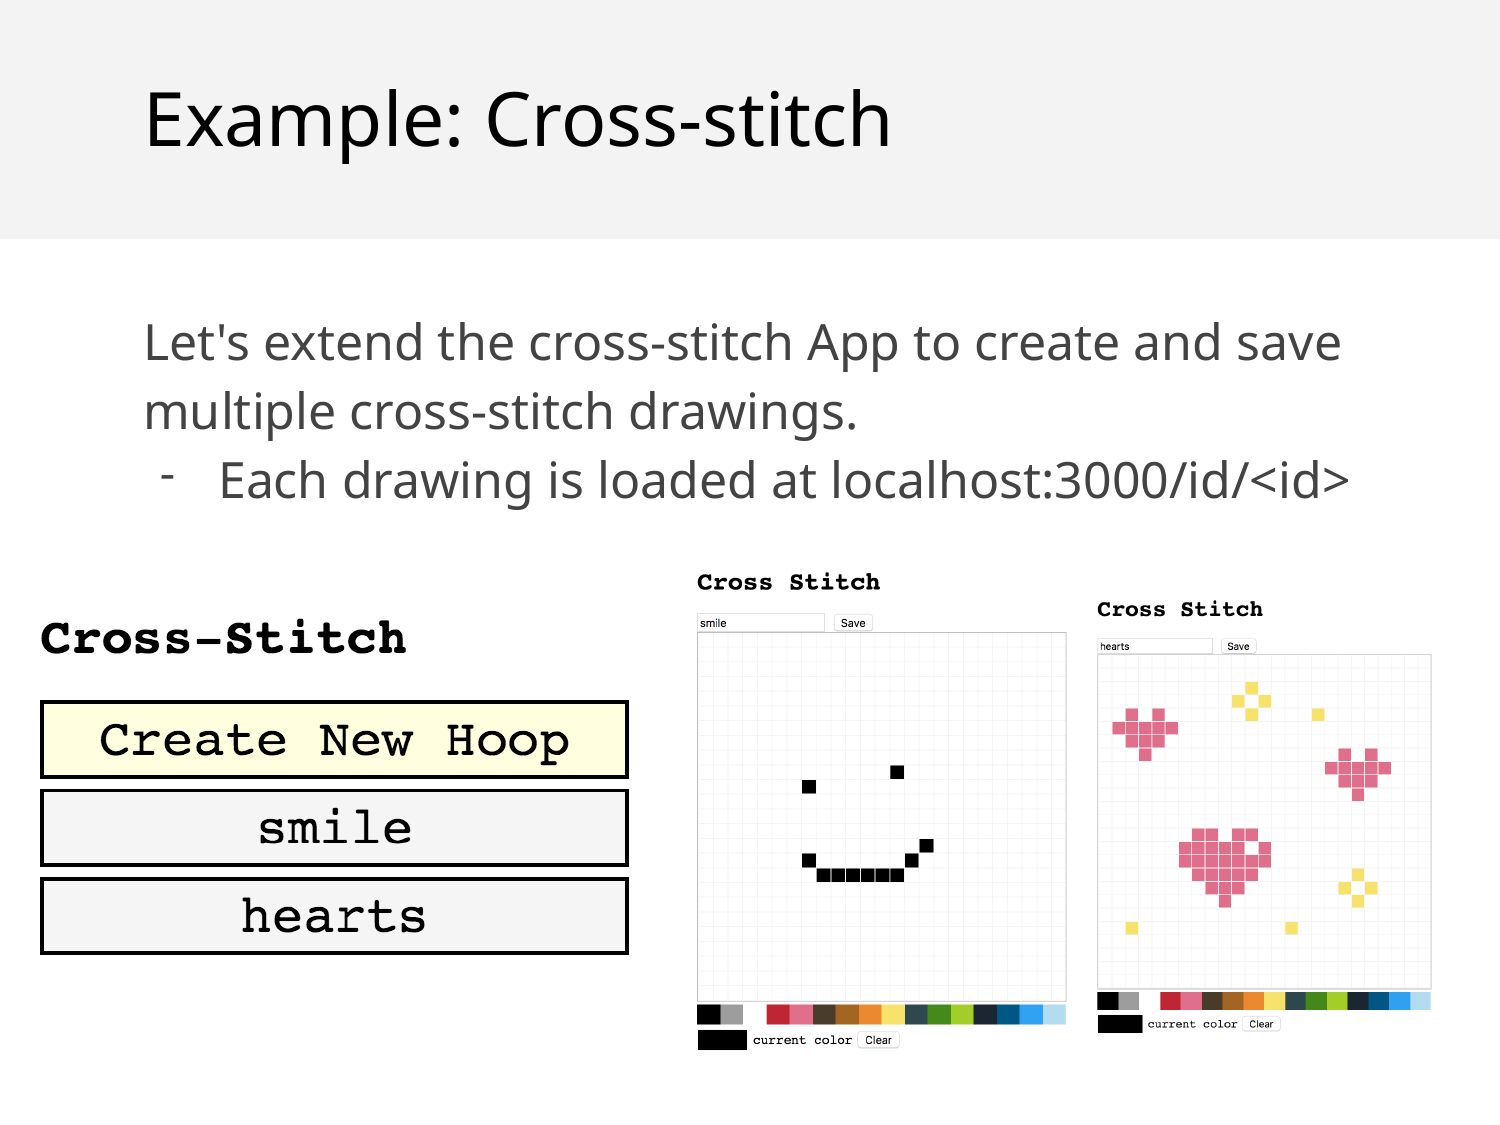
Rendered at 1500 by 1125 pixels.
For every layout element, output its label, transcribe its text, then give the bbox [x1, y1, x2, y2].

picture [24, 590, 668, 994]
picture [692, 557, 1450, 1080]
list Let's extend the cross-stitch App to create and save multiple cross-stitch drawings. Each drawing is loaded at localhost:3000/id/<id> [128, 286, 1372, 468]
title Example: Cross-stitch [128, 56, 1372, 183]
